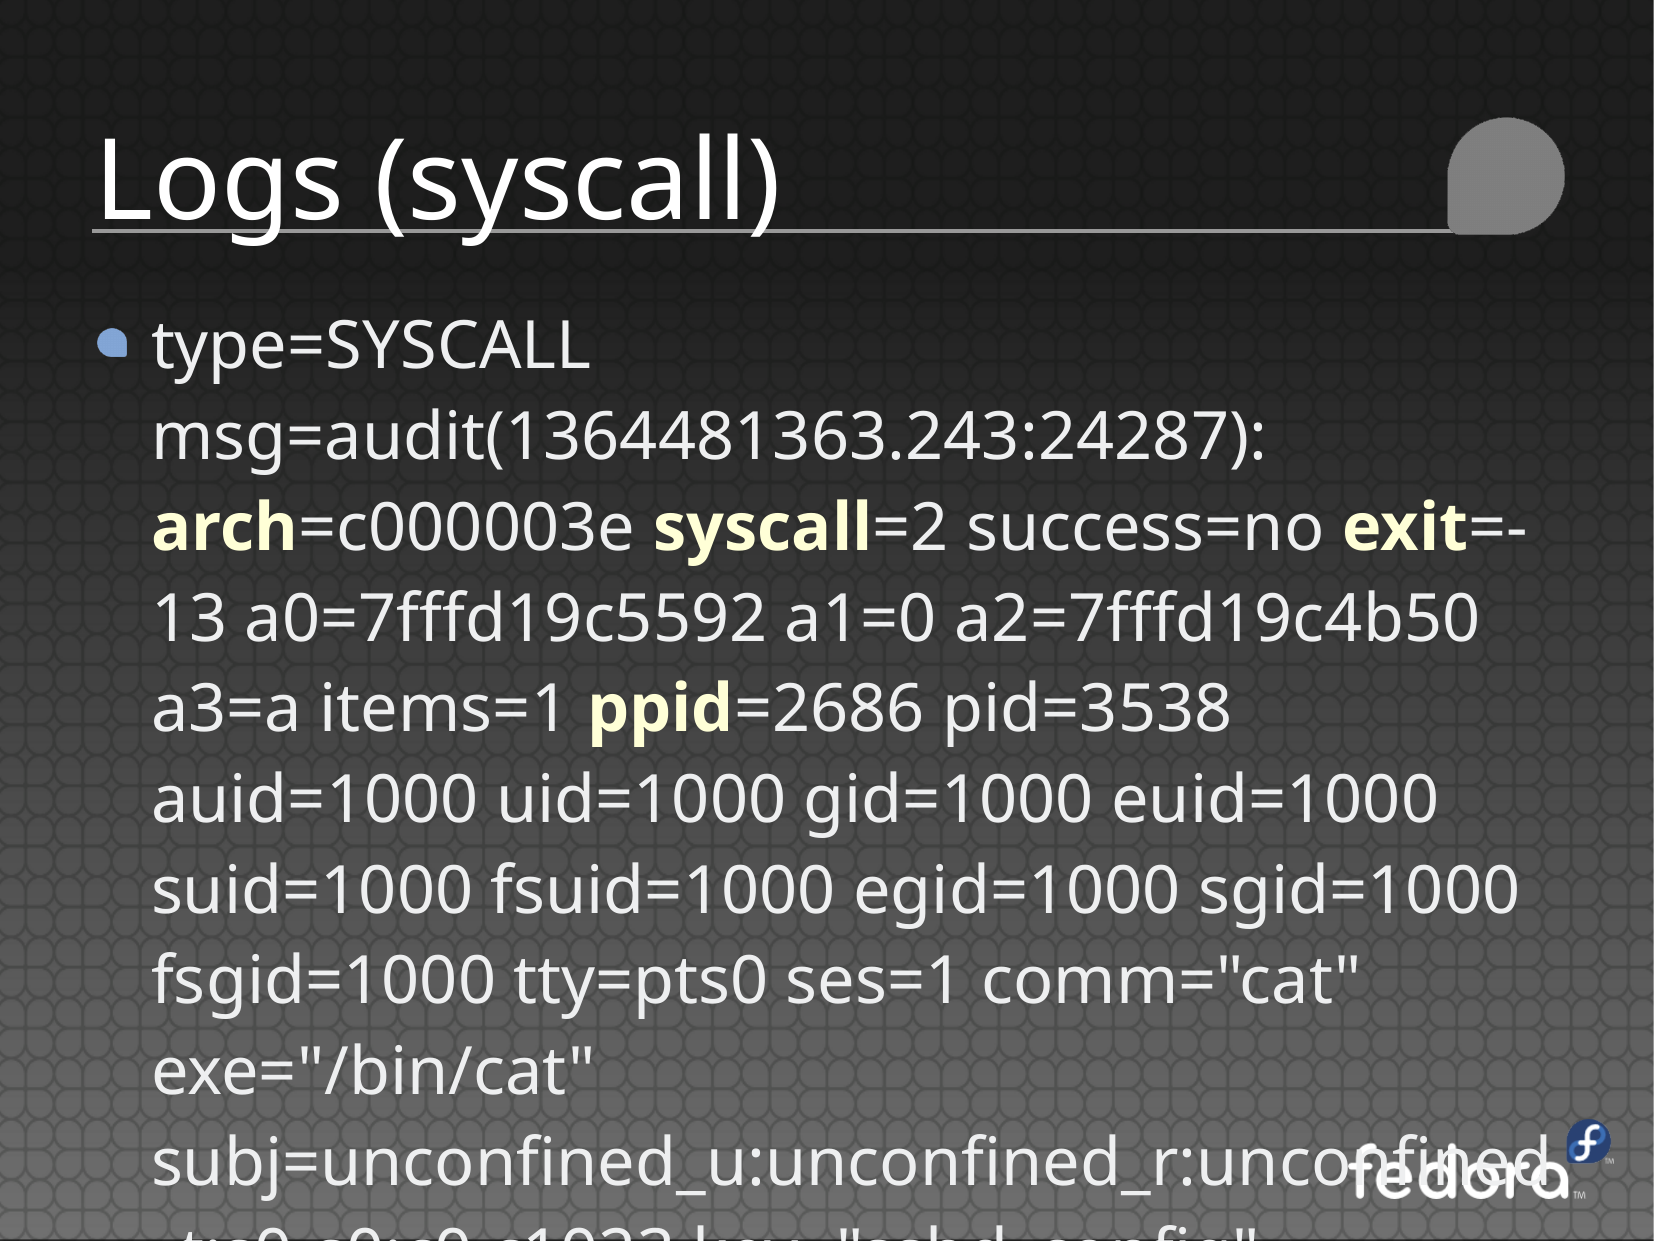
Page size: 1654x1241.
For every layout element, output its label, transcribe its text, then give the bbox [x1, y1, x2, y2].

picture [533, 1235, 540, 1241]
picture [444, 1233, 462, 1241]
picture [264, 1233, 282, 1241]
title Logs (syscall) [94, 100, 1426, 251]
list type=SYSCALL msg=audit(1364481363.243:24287): arch=c000003e syscall=2 success=no exit=-13 a0=7fffd19c5592 a1=0 a2=7fffd19c4b50 a3=a items=1 ppid=2686 pid=3538 auid=1000 uid=1000 gid=1000 euid=1000 suid=1000 fsuid=1000 egid=1000 sgid=1000 fsgid=1000 tty=pts0 ses=1 comm="cat" exe="/bin/cat" subj=unconfined_u:unconfined_r:unconfined_t:s0-s0:c0.c1023 key="sshd_config" [80, 297, 1569, 1164]
picture [570, 1233, 588, 1241]
picture [356, 1233, 374, 1241]
picture [0, 0, 1654, 1241]
